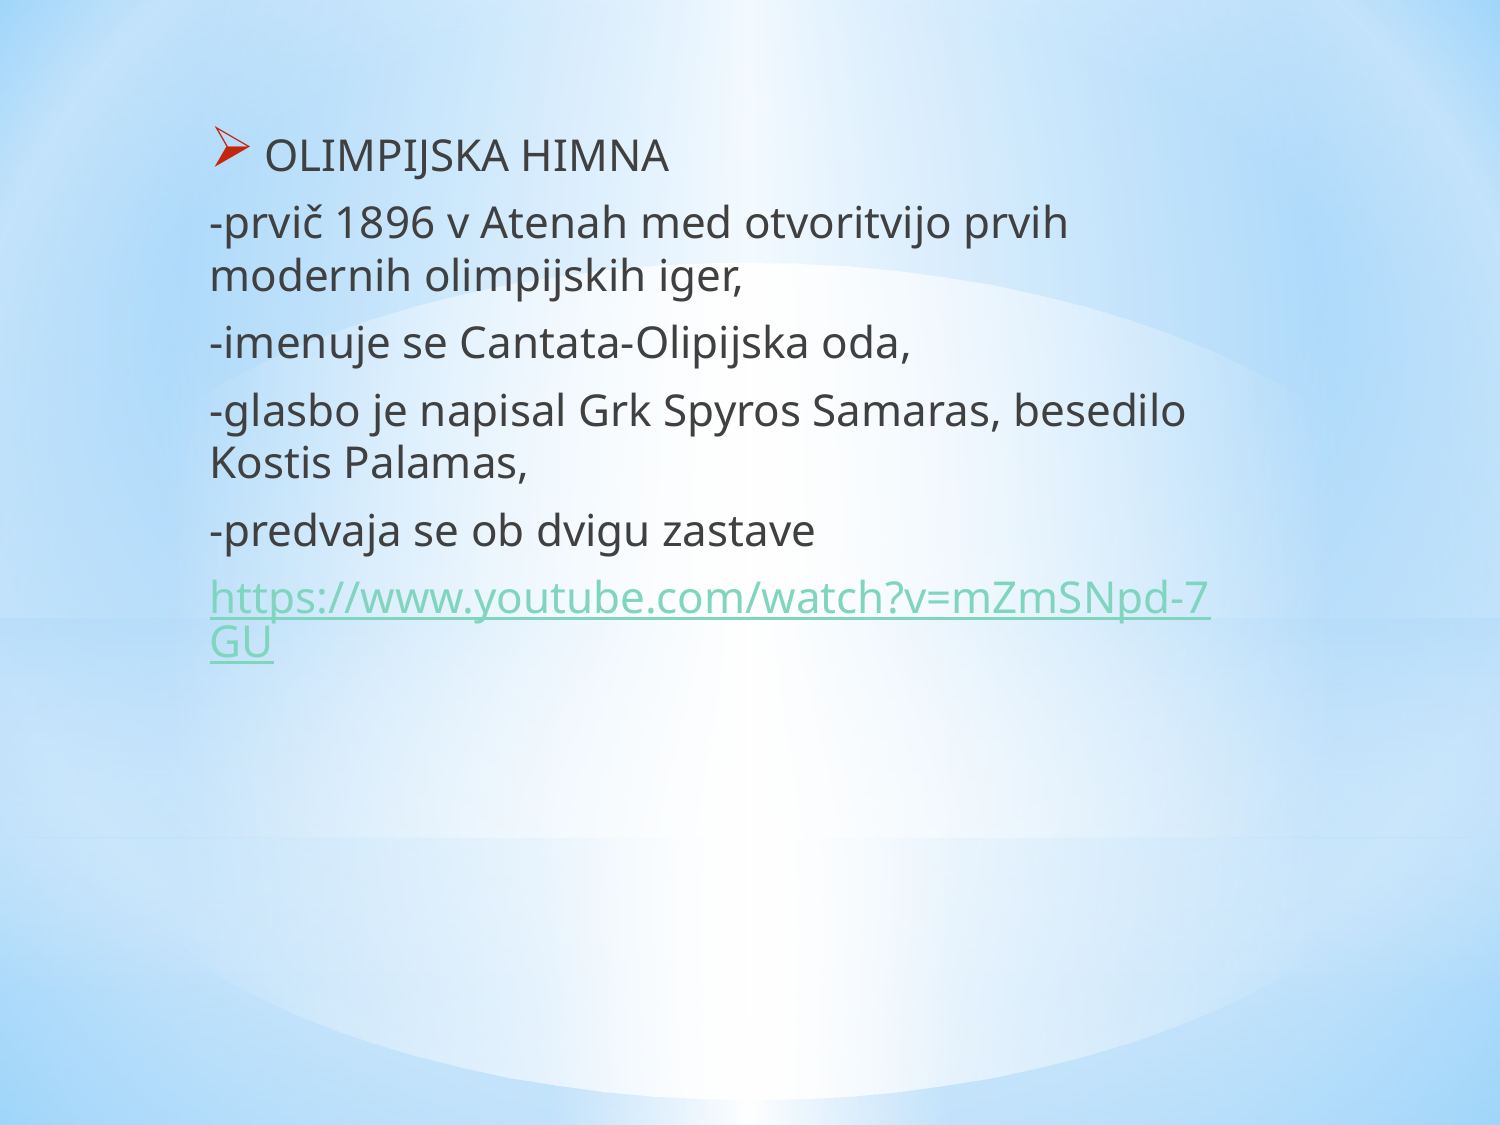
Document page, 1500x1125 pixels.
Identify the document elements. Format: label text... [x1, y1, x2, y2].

list OLIMPIJSKA HIMNA -prvič 1896 v Atenah med otvoritvijo prvih modernih olimpijskih iger, -imenuje se Cantata-Olipijska oda, -glasbo je napisal Grk Spyros Samaras, besedilo Kostis Palamas, -predvaja se ob dvigu zastave https://www.youtube.com/watch?v=mZmSNpd-7GU [187, 120, 1238, 691]
